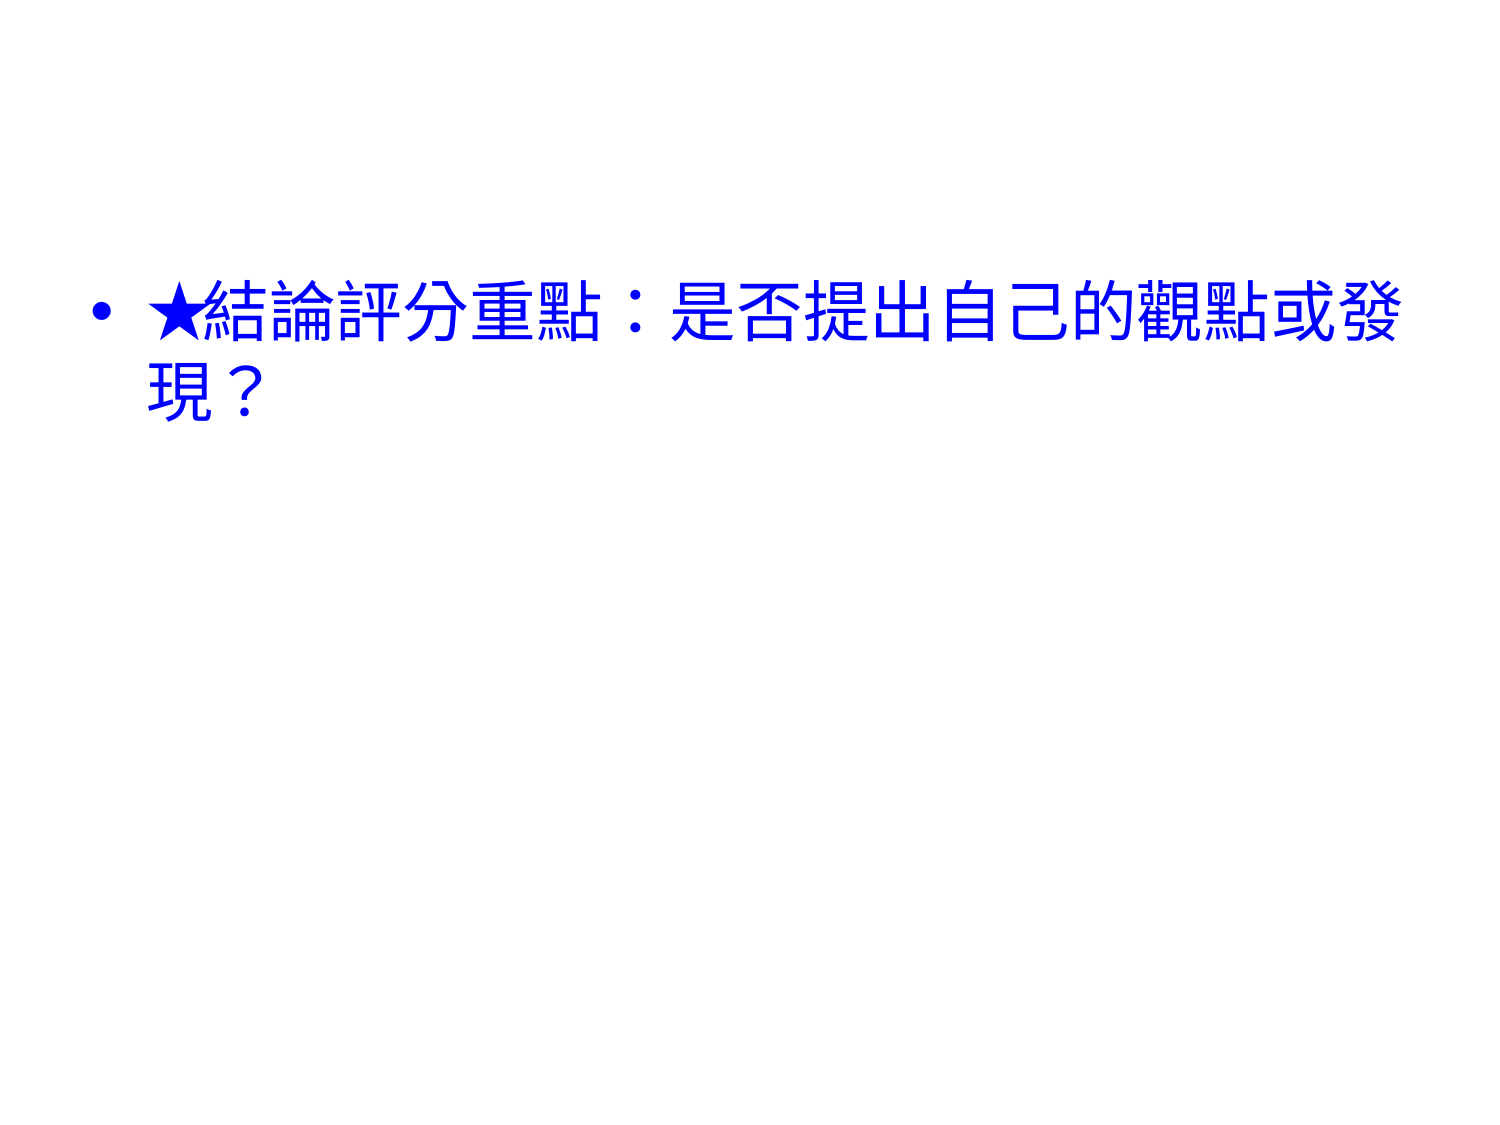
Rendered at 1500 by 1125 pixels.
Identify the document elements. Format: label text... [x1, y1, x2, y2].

list ★結論評分重點：是否提出自己的觀點或發現？ [75, 262, 1426, 1005]
